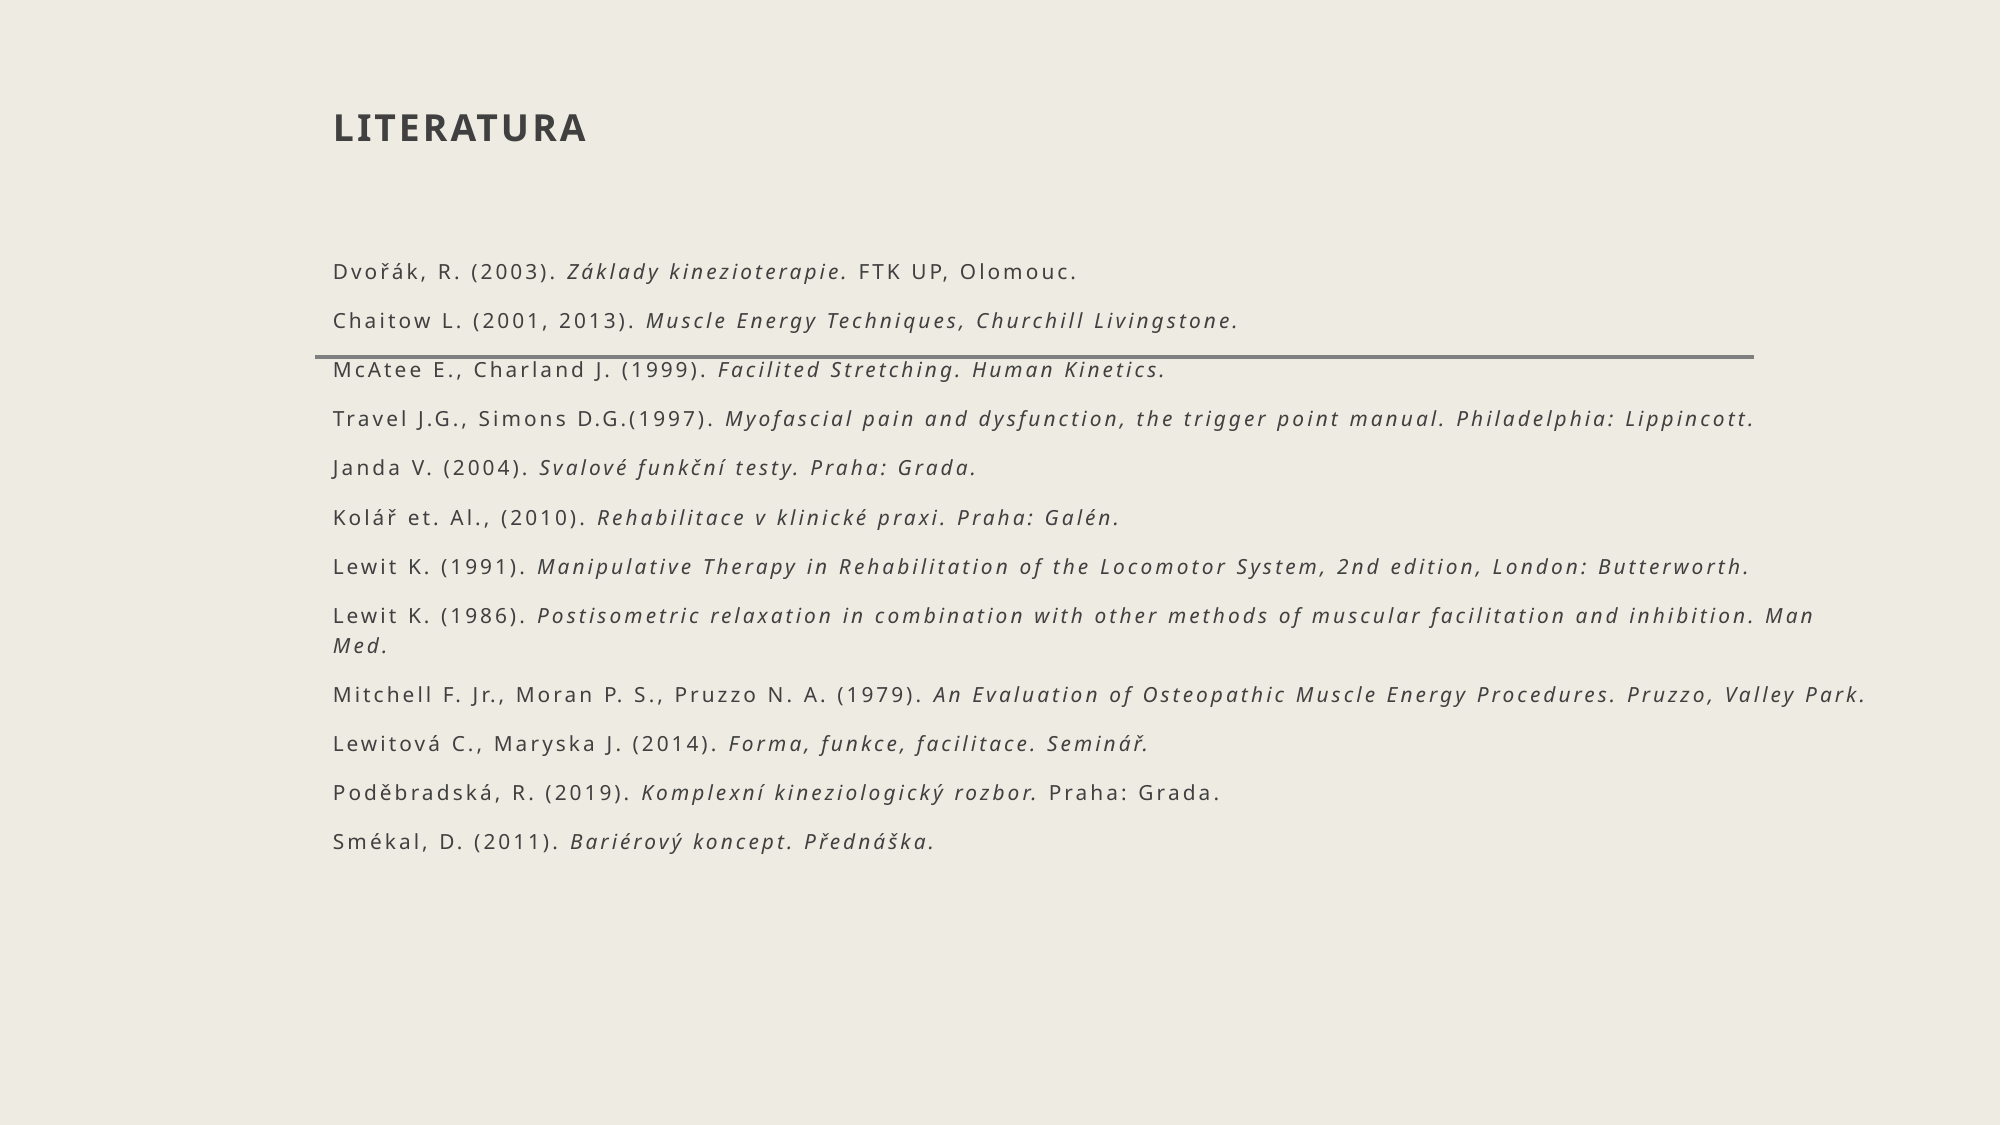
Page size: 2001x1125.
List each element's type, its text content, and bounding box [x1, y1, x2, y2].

list Dvořák, R. (2003). Základy kinezioterapie. FTK UP, Olomouc. Chaitow L. (2001, 2013). Muscle Energy Techniques, Churchill Livingstone. McAtee E., Charland J. (1999). Facilited Stretching. Human Kinetics. Travel J.G., Simons D.G.(1997). Myofascial pain and dysfunction, the trigger point manual. Philadelphia: Lippincott. Janda V. (2004). Svalové funkční testy. Praha: Grada. Kolář et. Al., (2010). Rehabilitace v klinické praxi. Praha: Galén. Lewit K. (1991). Manipulative Therapy in Rehabilitation of the Locomotor System, 2nd edition, London: Butterworth. Lewit K. (1986). Postisometric relaxation in combination with other methods of muscular facilitation and inhibition. Man Med. Mitchell F. Jr., Moran P. S., Pruzzo N. A. (1979). An Evaluation of Osteopathic Muscle Energy Procedures. Pruzzo, Valley Park. Lewitová C., Maryska J. (2014). Forma, funkce, facilitace. Seminář. Poděbradská, R. (2019). Komplexní kineziologický rozbor. Praha: Grada. Smékal, D. (2011). Bariérový koncept. Přednáška. [315, 235, 1890, 929]
title LITERATURA [315, 72, 1754, 165]
